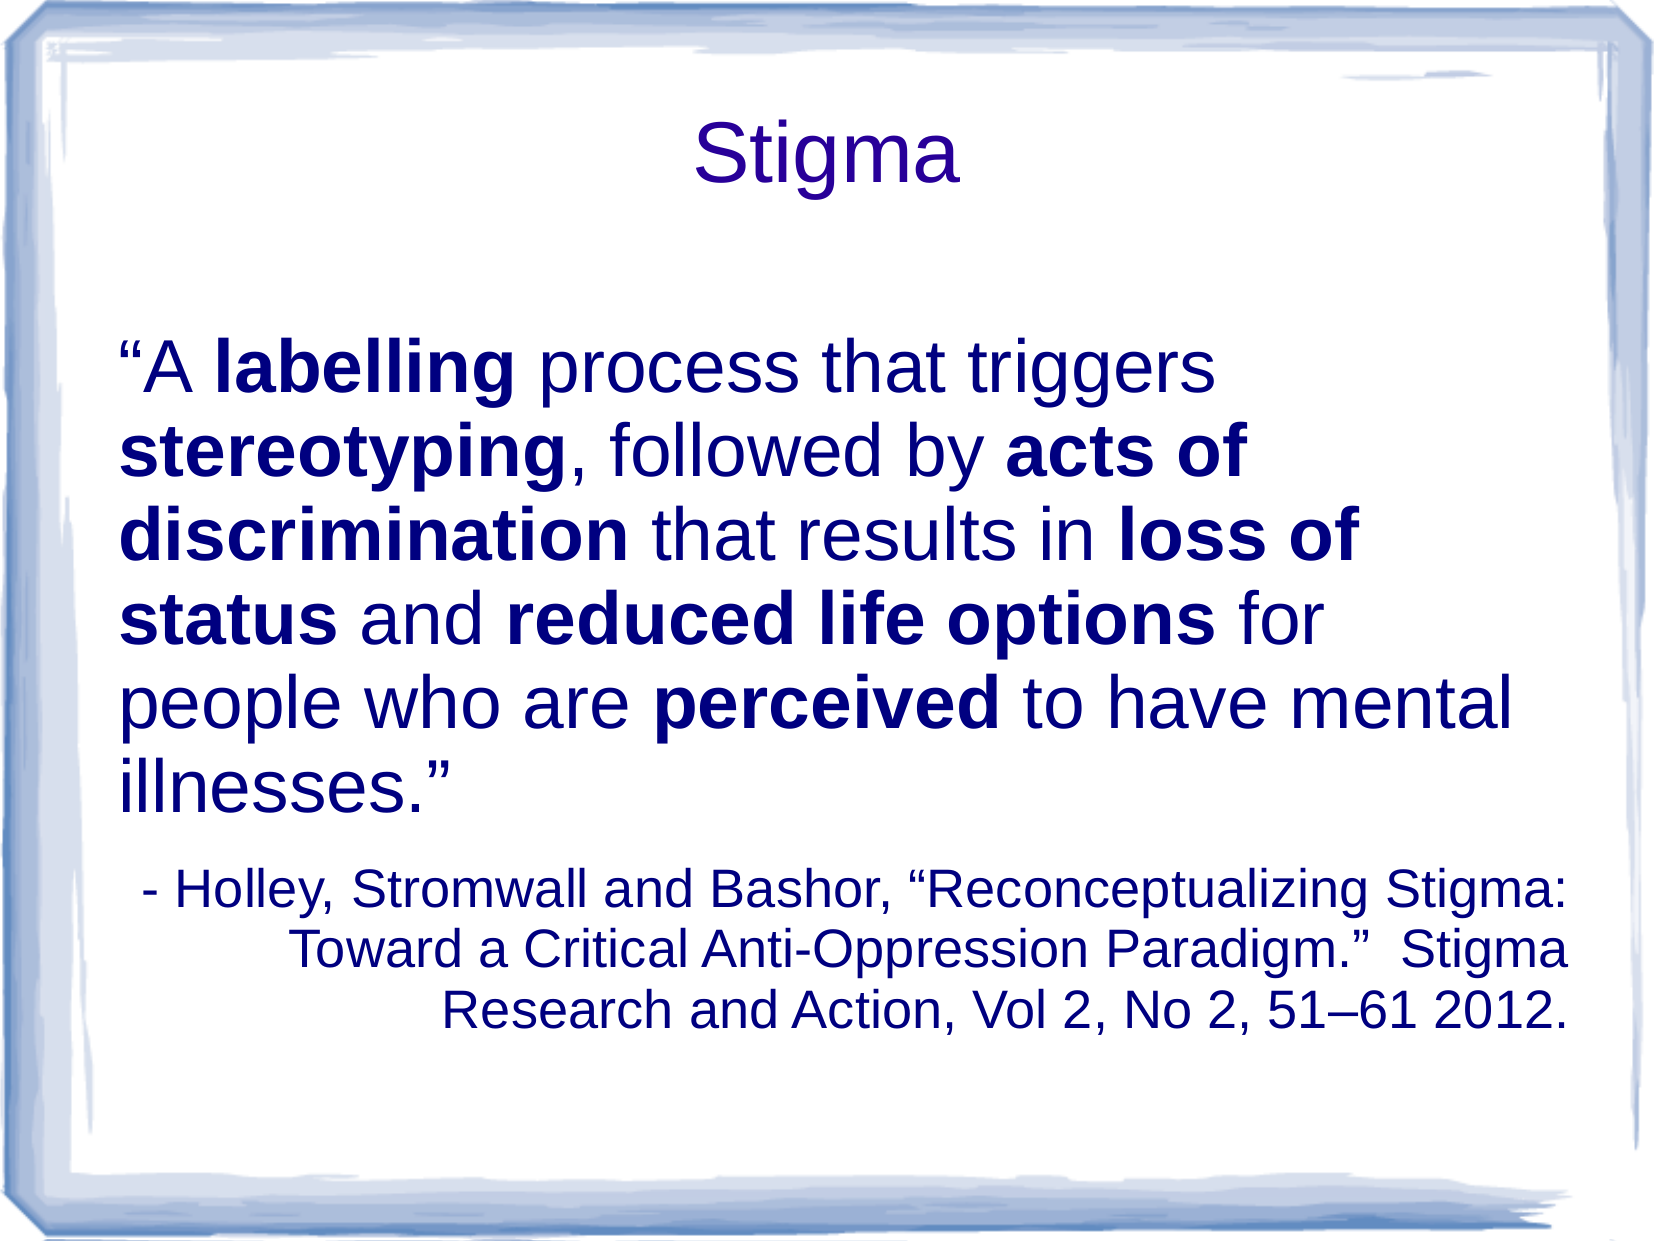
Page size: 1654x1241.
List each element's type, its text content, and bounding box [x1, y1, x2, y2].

list “A labelling process that triggers stereotyping, followed by acts of discrimination that results in loss of status and reduced life options for people who are perceived to have mental illnesses.” - Holley, Stromwall and Bashor, “Reconceptualizing Stigma: Toward a Critical Anti-Oppression Paradigm.” Stigma Research and Action, Vol 2, No 2, 51–61 2012. [118, 324, 1571, 1040]
picture [0, 0, 1654, 1241]
title Stigma [82, 49, 1571, 257]
